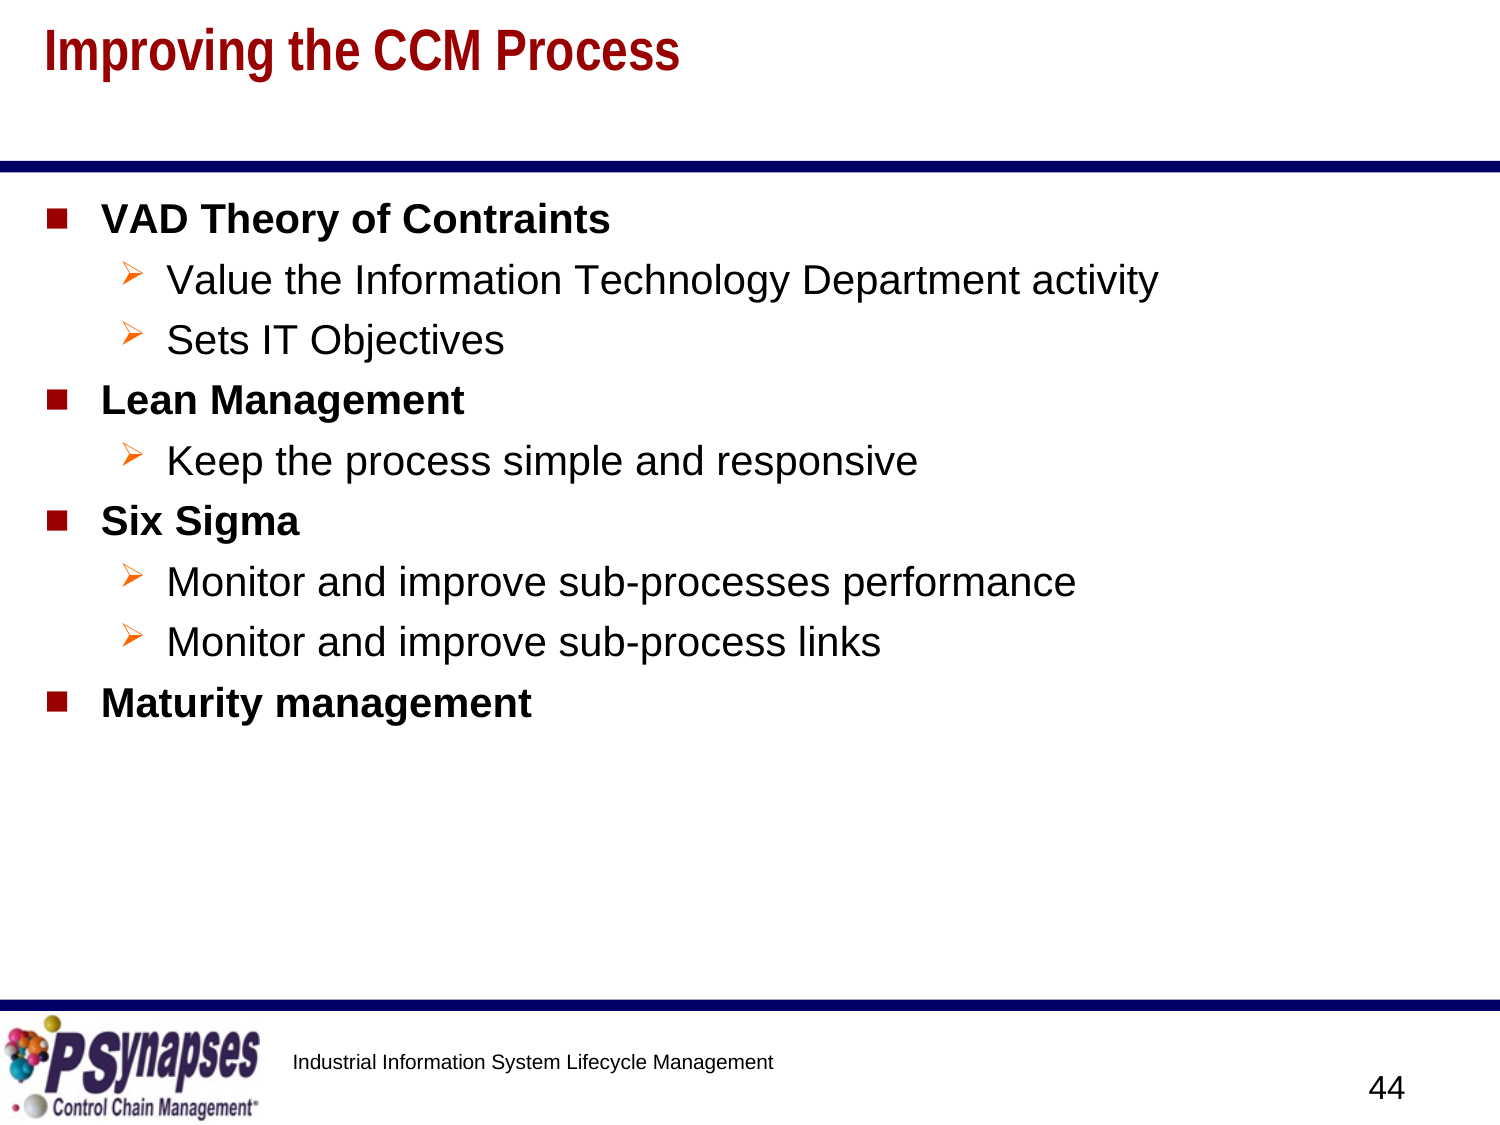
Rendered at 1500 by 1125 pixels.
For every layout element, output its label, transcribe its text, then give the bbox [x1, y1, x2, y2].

picture [0, 1011, 260, 1125]
title Improving the CCM Process [29, 12, 1471, 138]
list VAD Theory of Contraints Value the Information Technology Department activity Sets IT Objectives Lean Management Keep the process simple and responsive Six Sigma Monitor and improve sub-processes performance Monitor and improve sub-process links Maturity management [29, 184, 1471, 988]
